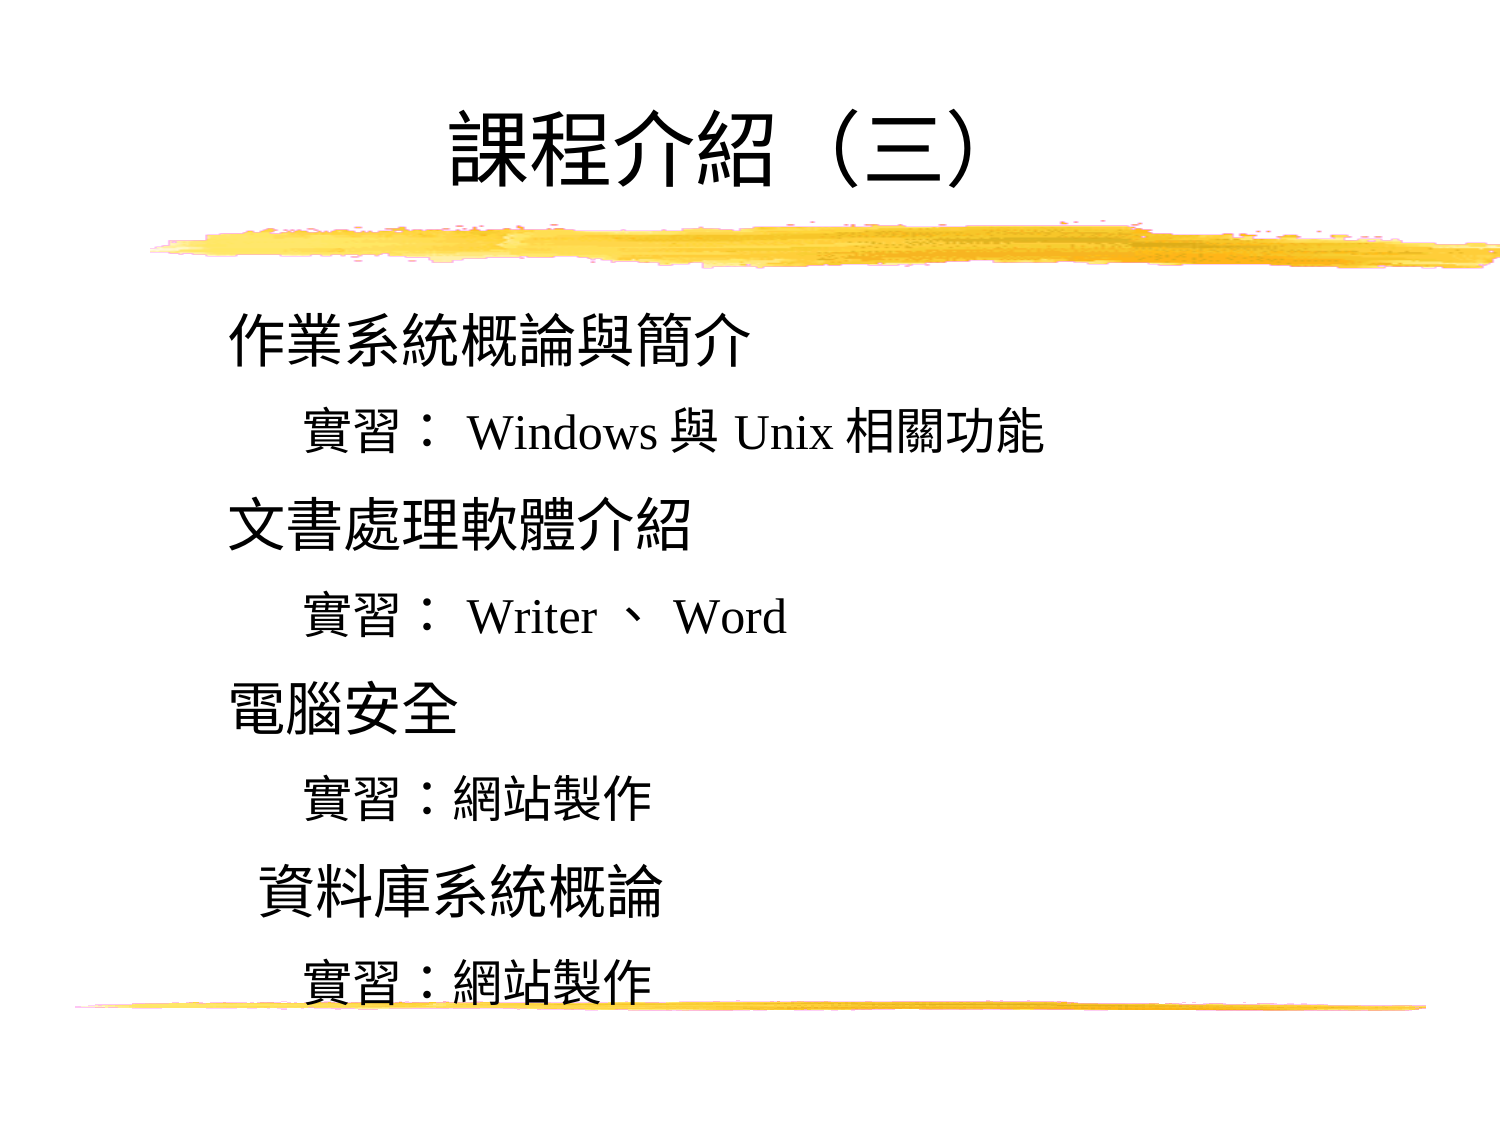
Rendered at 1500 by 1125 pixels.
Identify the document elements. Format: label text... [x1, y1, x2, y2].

title 課程介紹（三） [99, 24, 1375, 213]
picture [75, 999, 1426, 1013]
list 作業系統概論與簡介 實習：Windows與Unix相關功能 文書處理軟體介紹 實習：Writer、Word 電腦安全 實習：網站製作 資料庫系統概論 實習：網站製作 [212, 287, 1413, 1000]
picture [150, 215, 1500, 279]
